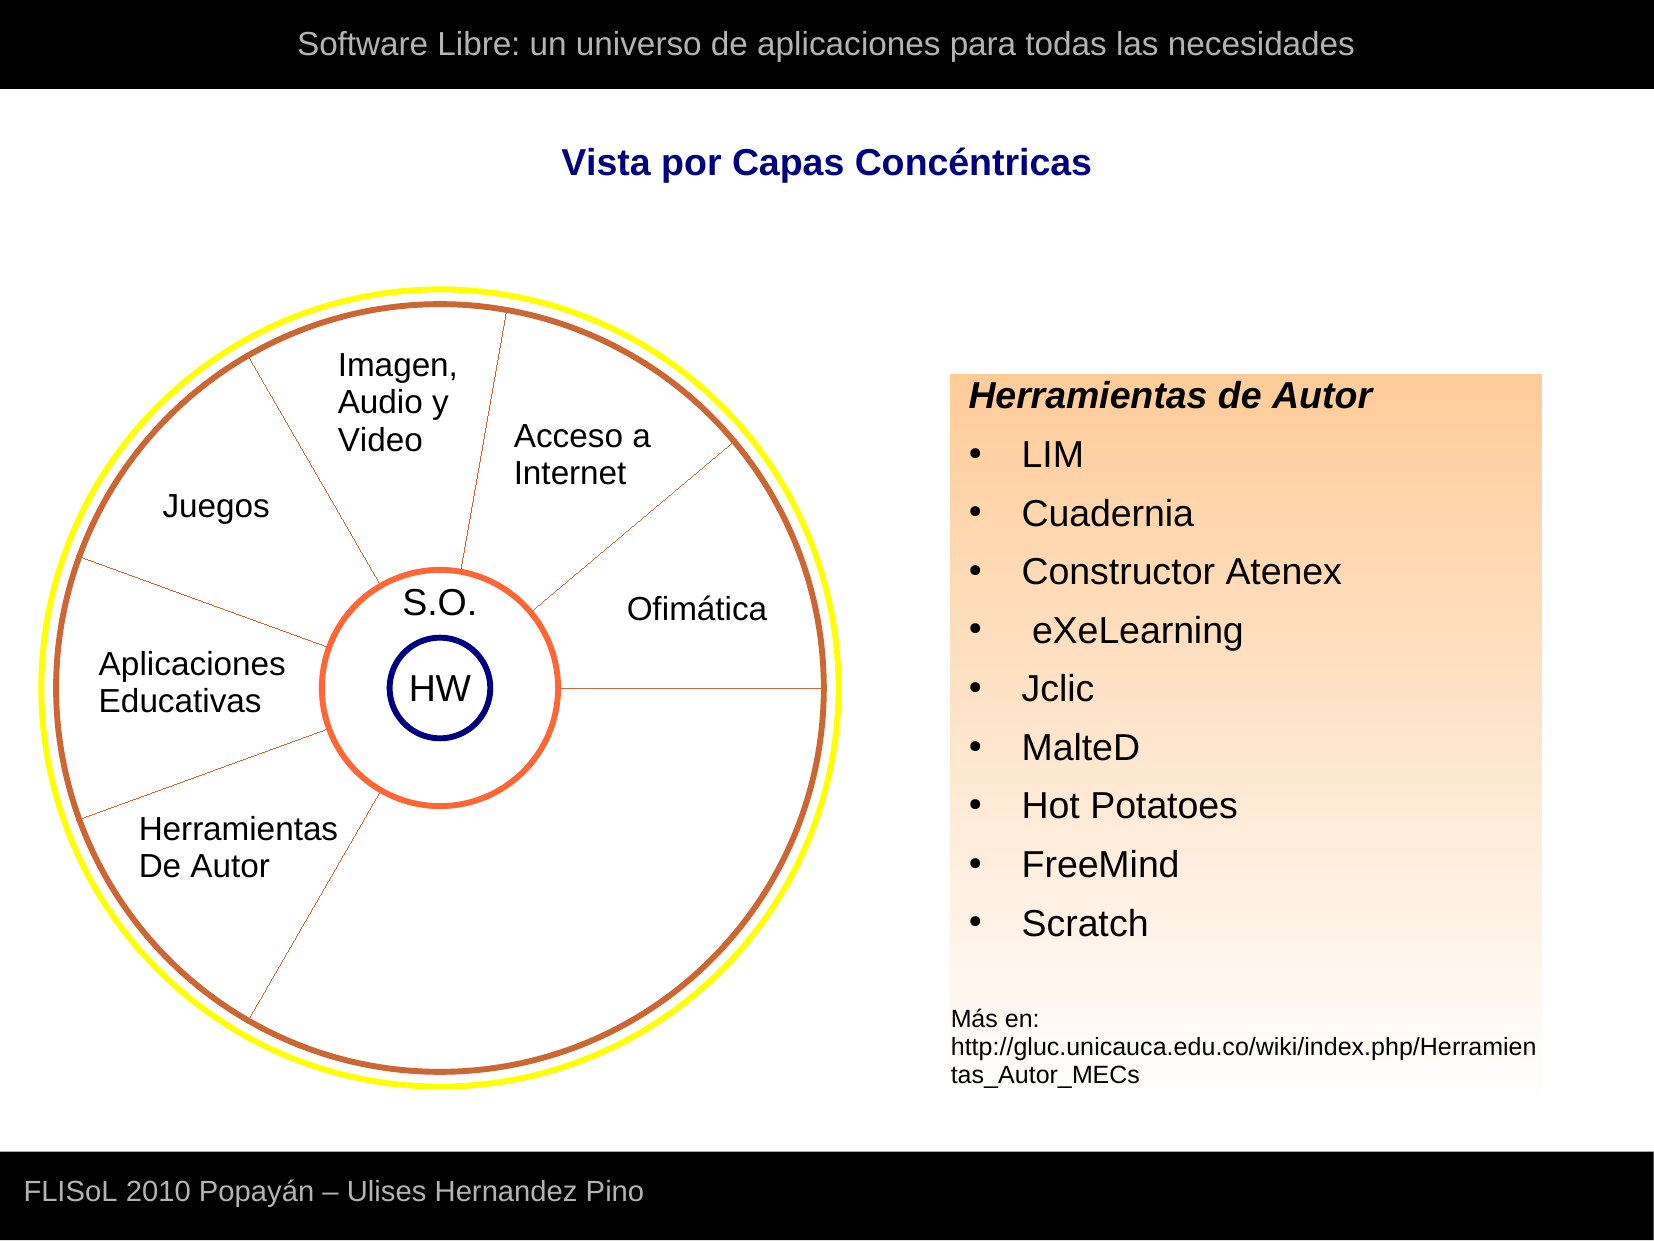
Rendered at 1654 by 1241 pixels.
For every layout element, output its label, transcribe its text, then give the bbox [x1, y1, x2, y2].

text_box S.O. [321, 569, 559, 807]
text_box HW [389, 637, 491, 739]
title Vista por Capas Concéntricas [82, 125, 1571, 200]
text_box Juegos [147, 479, 285, 532]
list Herramientas de Autor LIM Cuadernia Constructor Atenex eXeLearning Jclic MalteD Hot Potatoes FreeMind Scratch Más en: http://gluc.unicauca.edu.co/wiki/index.php/Herramientas_Autor_MECs [950, 374, 1542, 1096]
text_box Herramientas De Autor [124, 803, 354, 893]
text_box Aplicaciones Educativas [84, 637, 302, 727]
text_box Imagen, Audio y Video [323, 339, 474, 493]
text_box Acceso a Internet [499, 409, 666, 499]
text_box Ofimática [612, 582, 783, 635]
